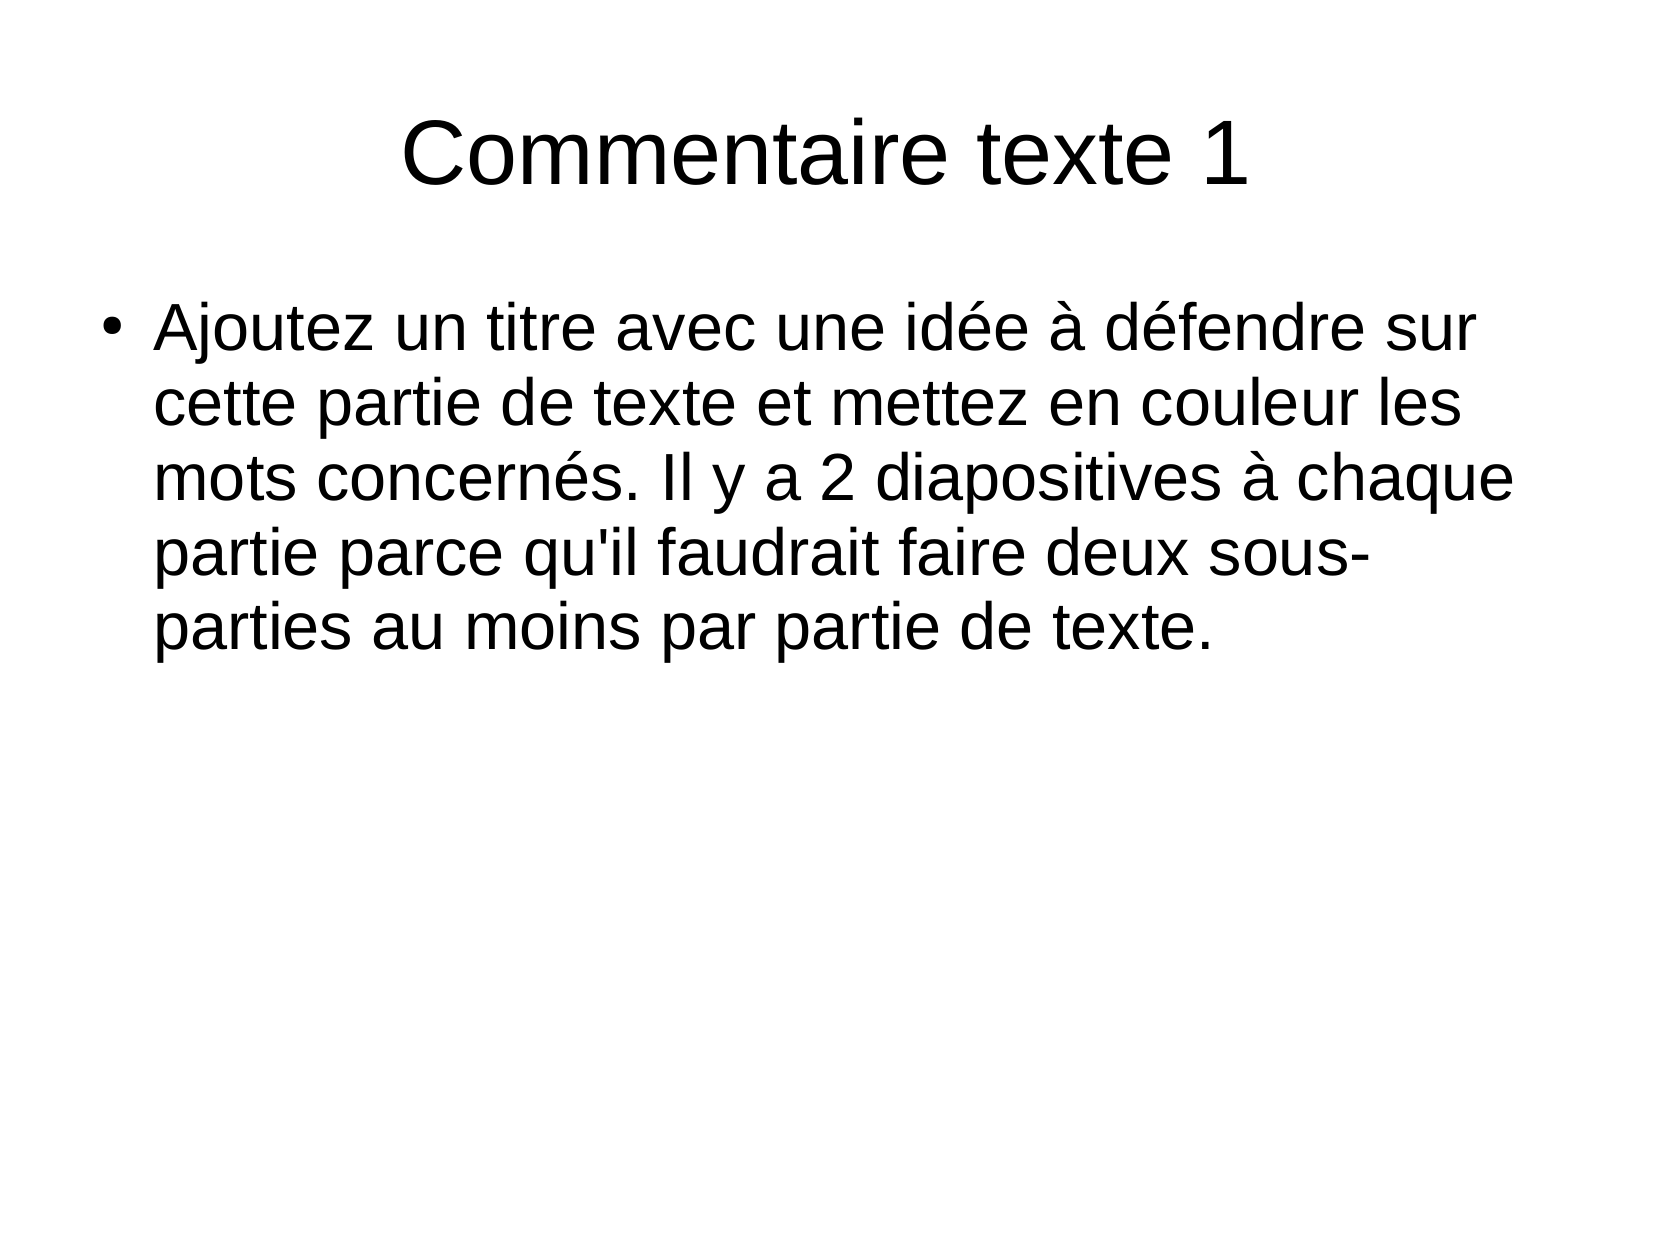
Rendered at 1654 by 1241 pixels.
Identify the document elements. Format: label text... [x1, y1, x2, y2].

list Ajoutez un titre avec une idée à défendre sur cette partie de texte et mettez en couleur les mots concernés. Il y a 2 diapositives à chaque partie parce qu'il faudrait faire deux sous-parties au moins par partie de texte. [82, 290, 1571, 1010]
title Commentaire texte 1 [82, 49, 1571, 257]
